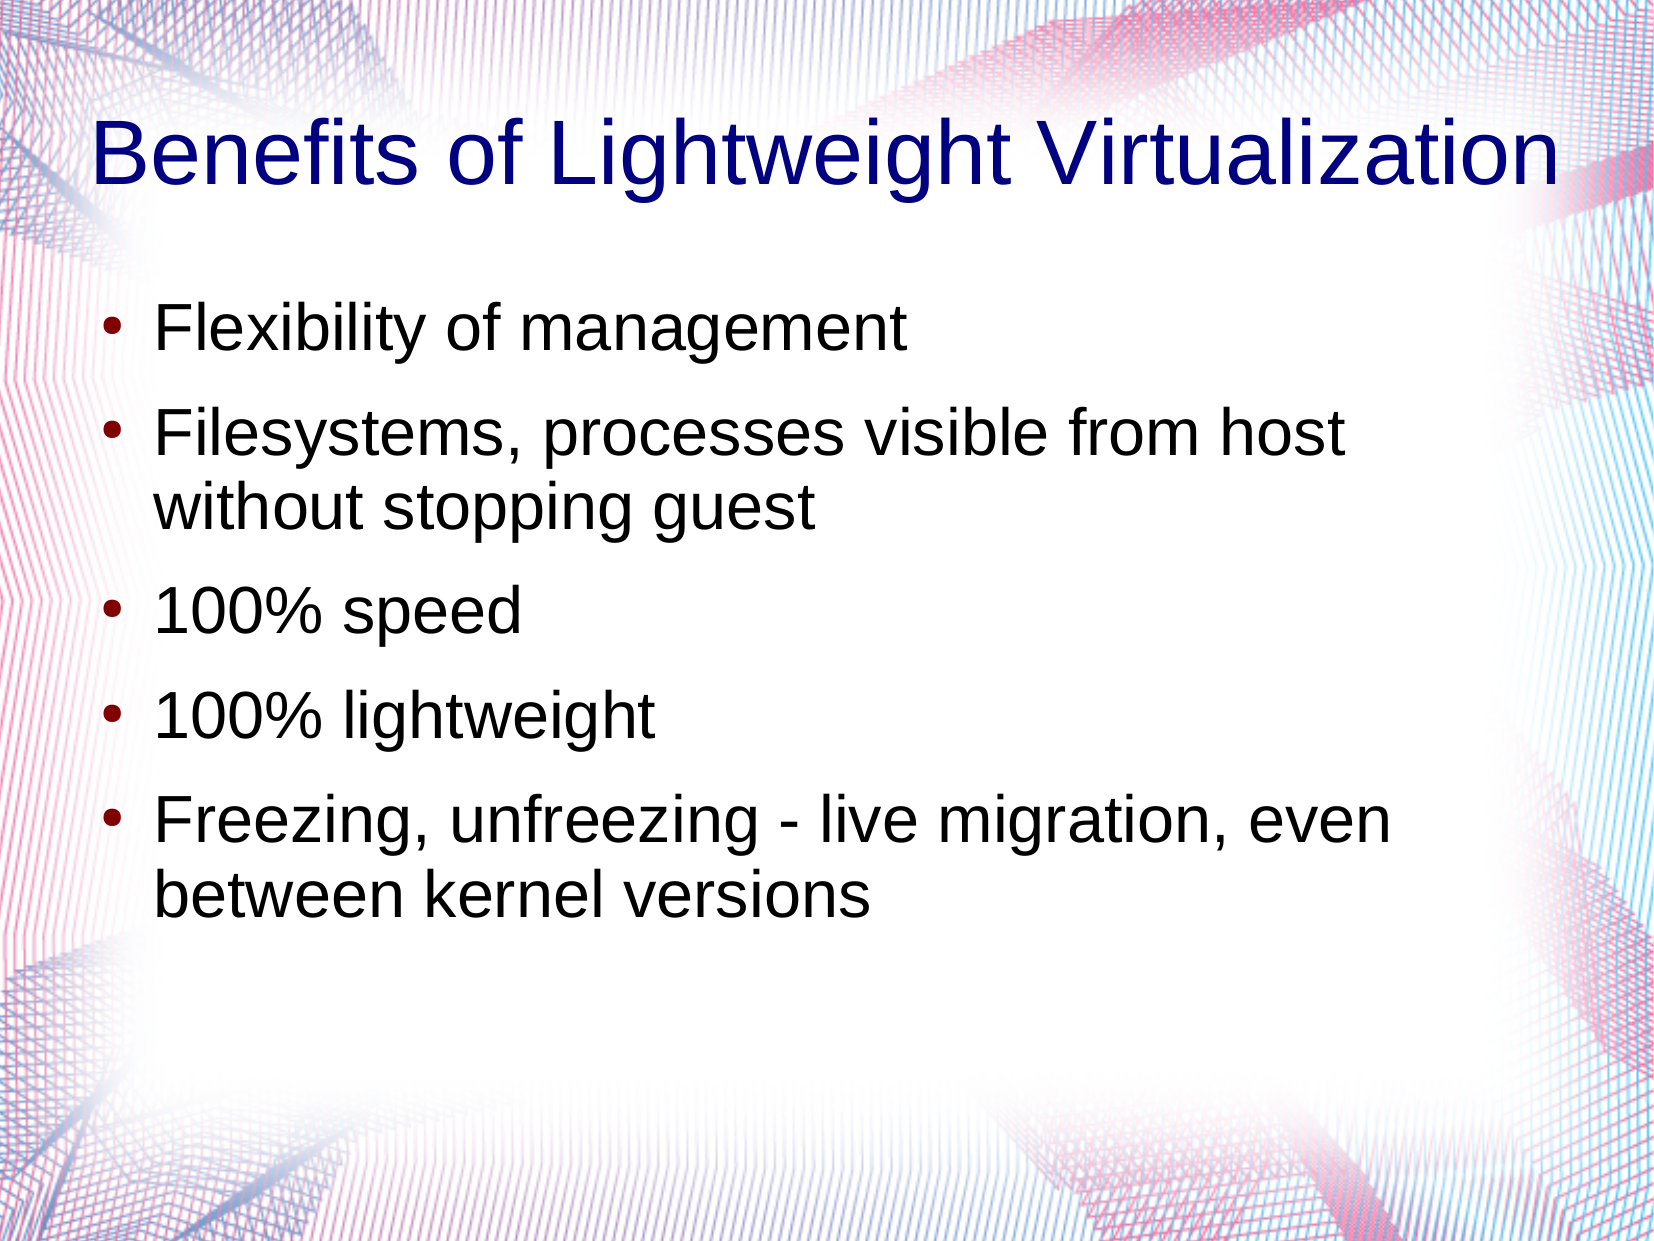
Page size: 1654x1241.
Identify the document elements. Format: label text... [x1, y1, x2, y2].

title Benefits of Lightweight Virtualization [82, 56, 1571, 250]
picture [0, 0, 1654, 1241]
list Flexibility of management Filesystems, processes visible from host without stopping guest 100% speed 100% lightweight Freezing, unfreezing - live migration, even between kernel versions [82, 290, 1571, 1094]
